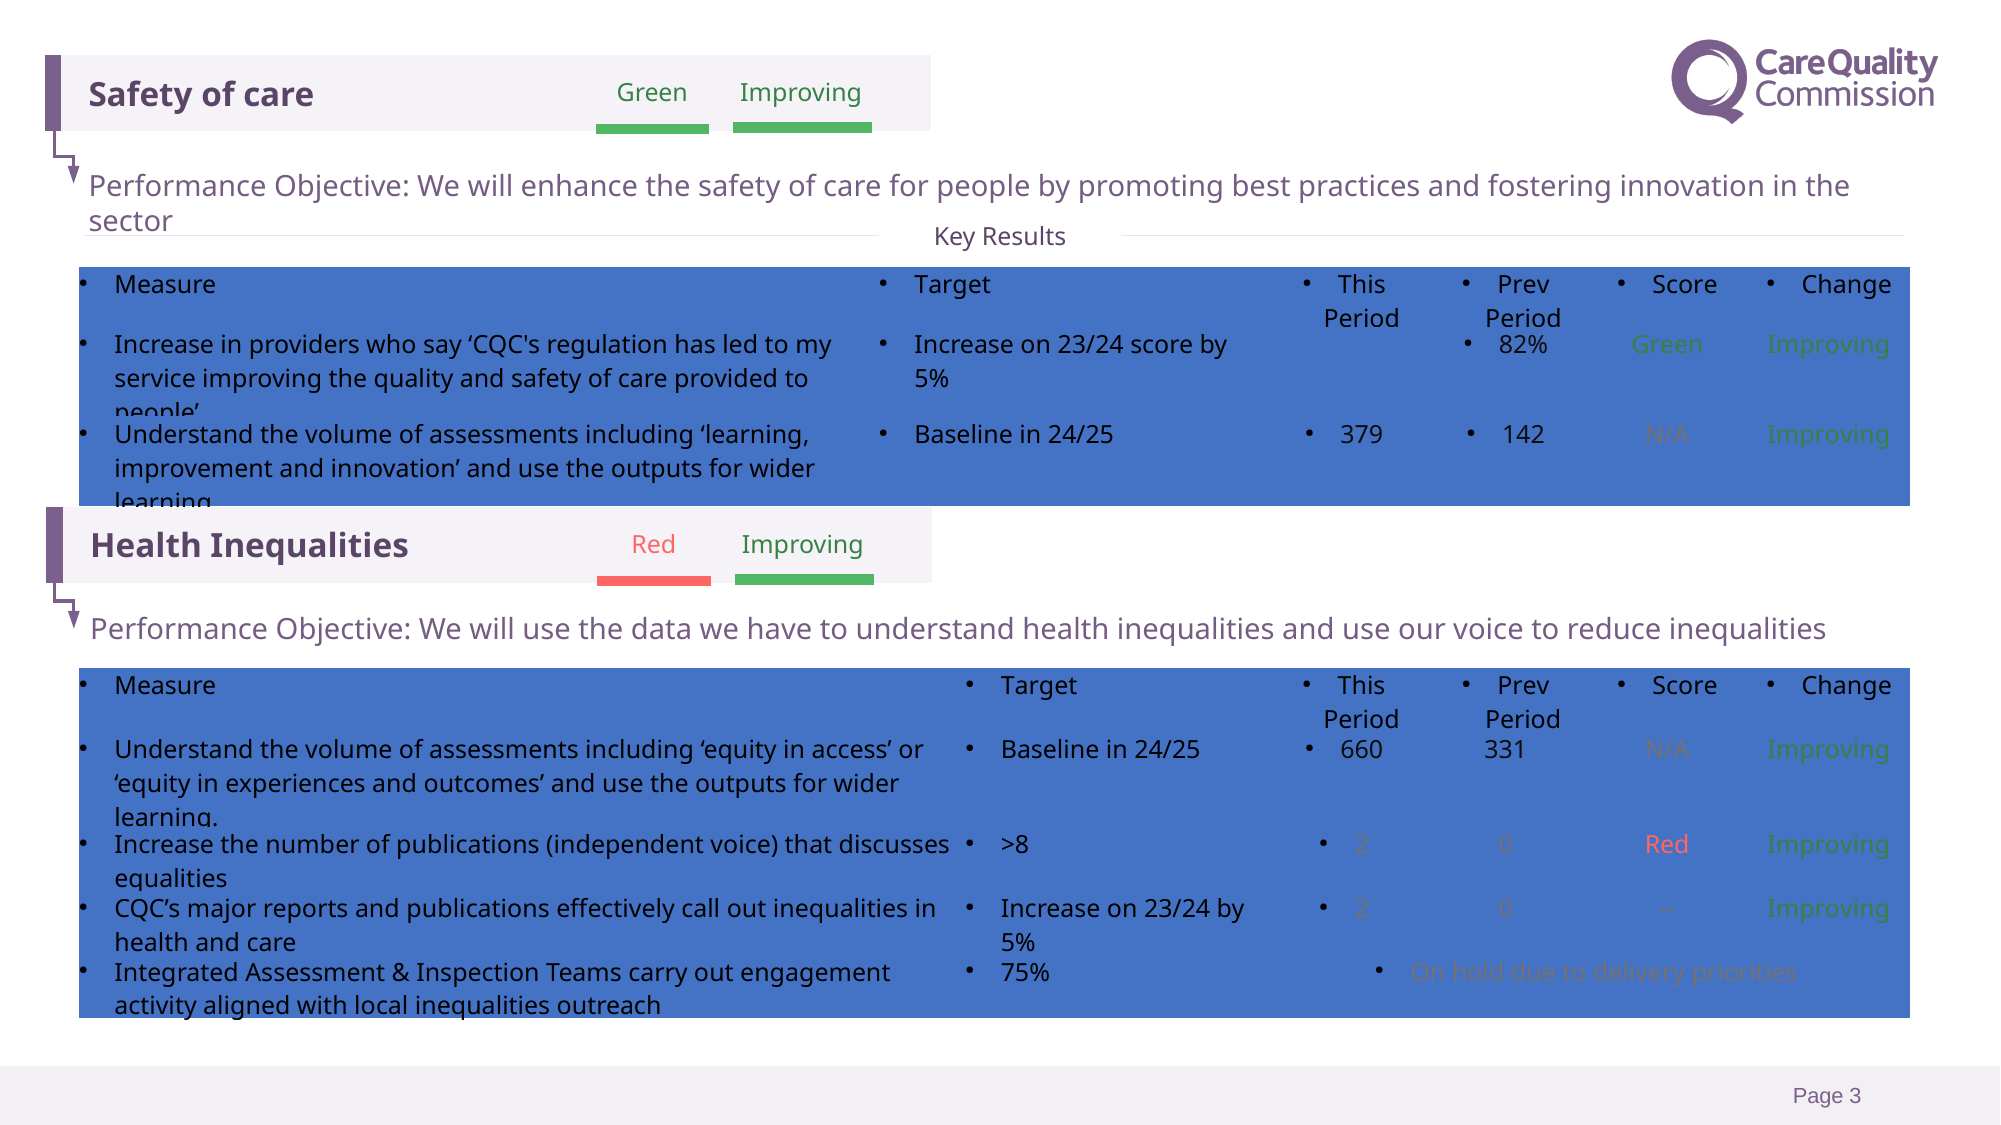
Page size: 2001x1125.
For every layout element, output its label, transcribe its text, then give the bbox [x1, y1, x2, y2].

table_cell Red [1587, 827, 1748, 891]
table_cell 2 [1263, 891, 1425, 954]
text_box Performance Objective: We will use the data we have to understand health inequalities and use our voice to reduce inequalities [75, 602, 1912, 654]
title Performance Objective: We will enhance the safety of care for people by promoting best practices and fostering innovation in the sector [73, 159, 1910, 211]
table_cell 75% [965, 954, 1263, 1018]
table_cell 331 [1425, 731, 1587, 827]
table_cell N/A [1587, 416, 1748, 506]
table_cell 660 [1263, 731, 1425, 827]
text_box Health Inequalities [75, 516, 488, 573]
table_cell On hold due to delivery priorities [1263, 954, 1910, 1018]
table_header Measure [79, 267, 879, 327]
table_header This Period [1263, 668, 1425, 731]
table_cell [1263, 327, 1425, 416]
table_cell 0 [1425, 891, 1587, 954]
table_cell Baseline in 24/25 [965, 731, 1263, 827]
table_cell -- [1587, 891, 1748, 954]
table_cell Improving [1748, 731, 1910, 827]
table_cell 2 [1263, 827, 1425, 891]
text_box Page 3 [1777, 1073, 1961, 1117]
table_header Score [1587, 267, 1748, 327]
table_cell 0 [1425, 827, 1587, 891]
table_header This Period [1263, 267, 1425, 327]
text_box [45, 55, 931, 134]
table_cell Understand the volume of assessments including ‘learning, improvement and innovation’ and use the outputs for wider learning [79, 416, 879, 506]
table_cell >8 [965, 827, 1263, 891]
table_cell Increase on 23/24 by 5% [965, 891, 1263, 954]
table_cell Improving [1748, 327, 1910, 416]
table_cell Increase the number of publications (independent voice) that discusses equalities [79, 827, 965, 891]
table_cell Increase on 23/24 score by 5% [879, 327, 1263, 416]
table_cell Improving [1748, 827, 1910, 891]
table_cell Green [1587, 327, 1748, 416]
table_header Score [1587, 668, 1748, 731]
table_cell Improving [1748, 891, 1910, 954]
table_cell Improving [1748, 416, 1910, 506]
text_box Improving [710, 69, 892, 115]
text_box Green [578, 69, 710, 115]
table_header Measure [79, 668, 965, 731]
table_cell Baseline in 24/25 [879, 416, 1263, 506]
text_box Safety of care [73, 65, 487, 122]
text_box [46, 507, 932, 586]
table_cell Increase in providers who say ‘CQC's regulation has led to my service improving the quality and safety of care provided to people’ [79, 327, 879, 416]
text_box Key Results [879, 213, 1121, 258]
table_cell 82% [1425, 327, 1587, 416]
table_cell 379 [1263, 416, 1425, 506]
text_box Improving [712, 521, 894, 567]
table_header Target [879, 267, 1263, 327]
table_header Prev Period [1425, 267, 1587, 327]
table_header Change [1748, 668, 1910, 731]
table_header Change [1748, 267, 1910, 327]
table_header Target [965, 668, 1263, 731]
text_box Red [579, 521, 712, 567]
table_cell Integrated Assessment & Inspection Teams carry out engagement activity aligned with local inequalities outreach [79, 954, 965, 1018]
table_header Prev Period [1425, 668, 1587, 731]
picture [1671, 39, 1939, 124]
table_cell CQC’s major reports and publications effectively call out inequalities in health and care [79, 891, 965, 954]
table_cell N/A [1587, 731, 1748, 827]
table_cell 142 [1425, 416, 1587, 506]
text_box [0, 1066, 2000, 1125]
table_cell Understand the volume of assessments including ‘equity in access’ or ‘equity in experiences and outcomes’ and use the outputs for wider learning. [79, 731, 965, 827]
